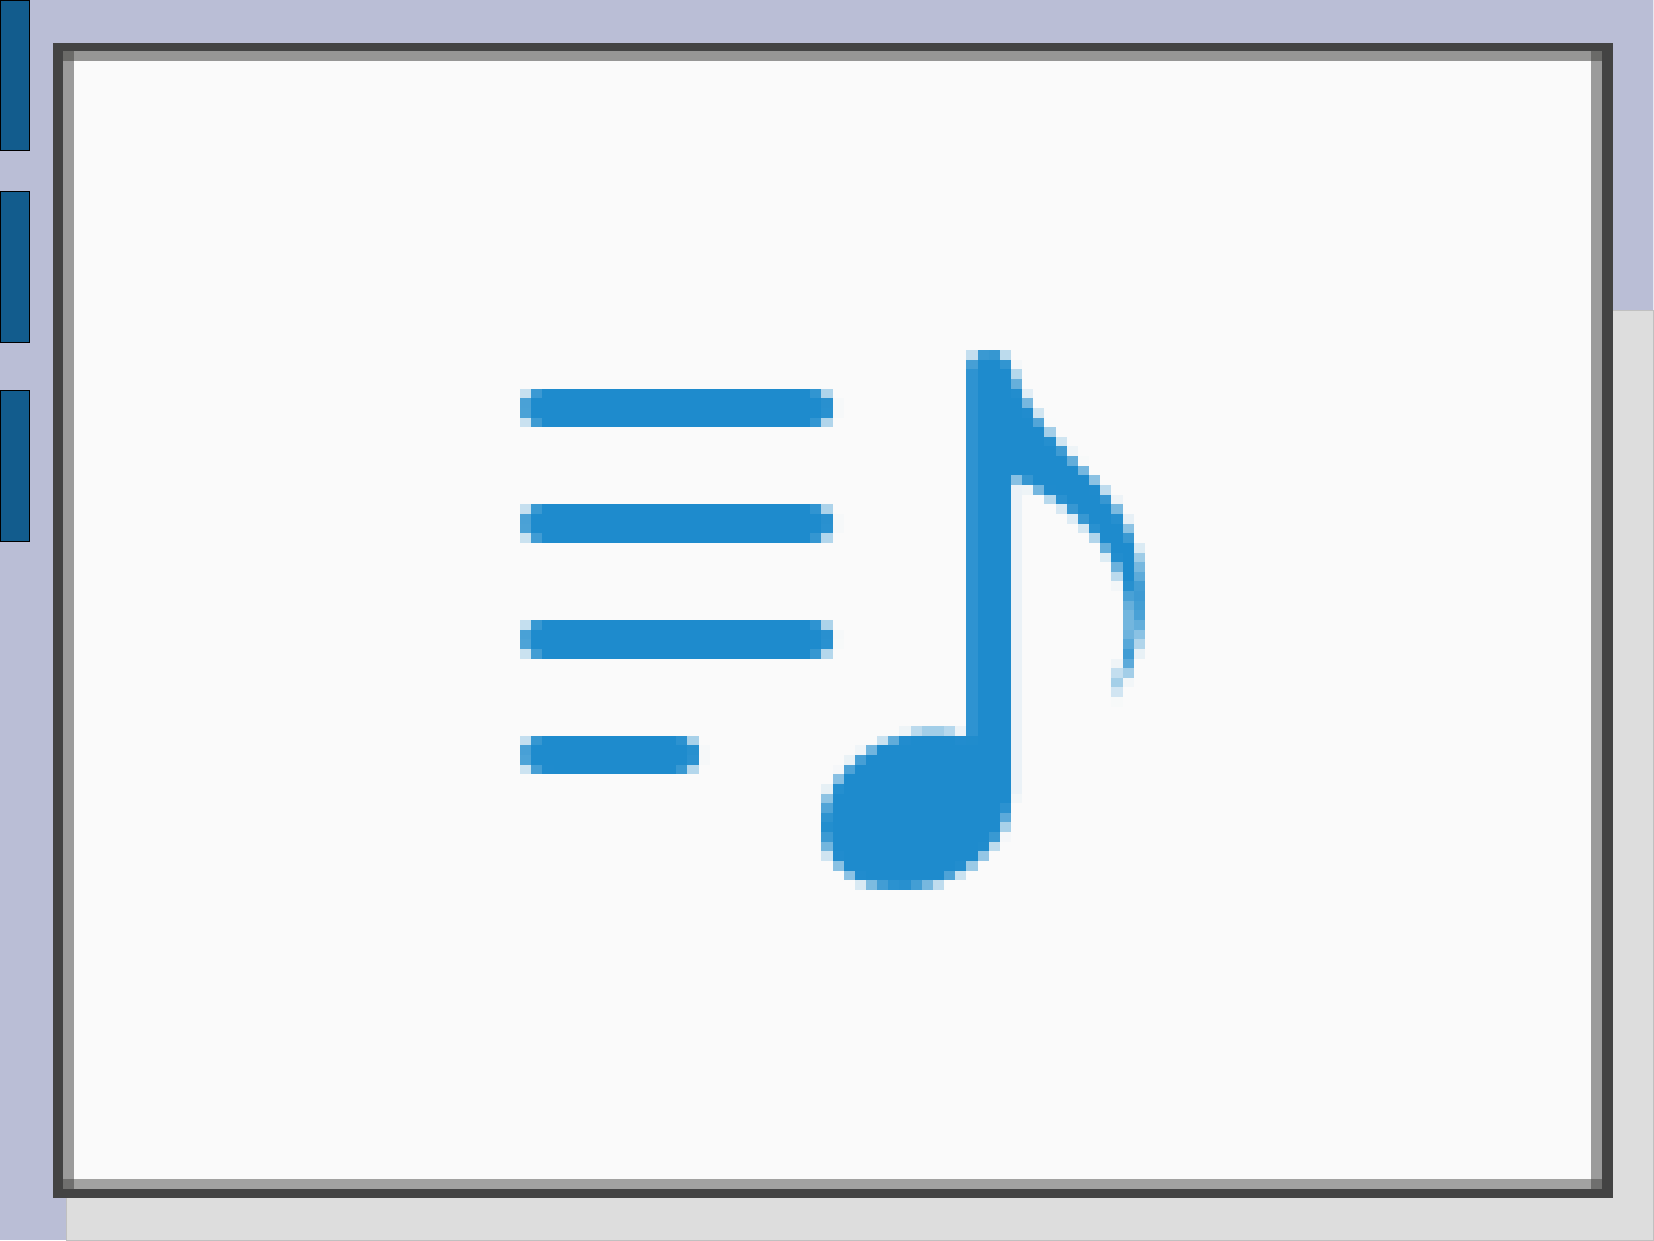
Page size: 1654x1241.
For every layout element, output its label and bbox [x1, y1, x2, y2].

text_box [51, 42, 1614, 1200]
